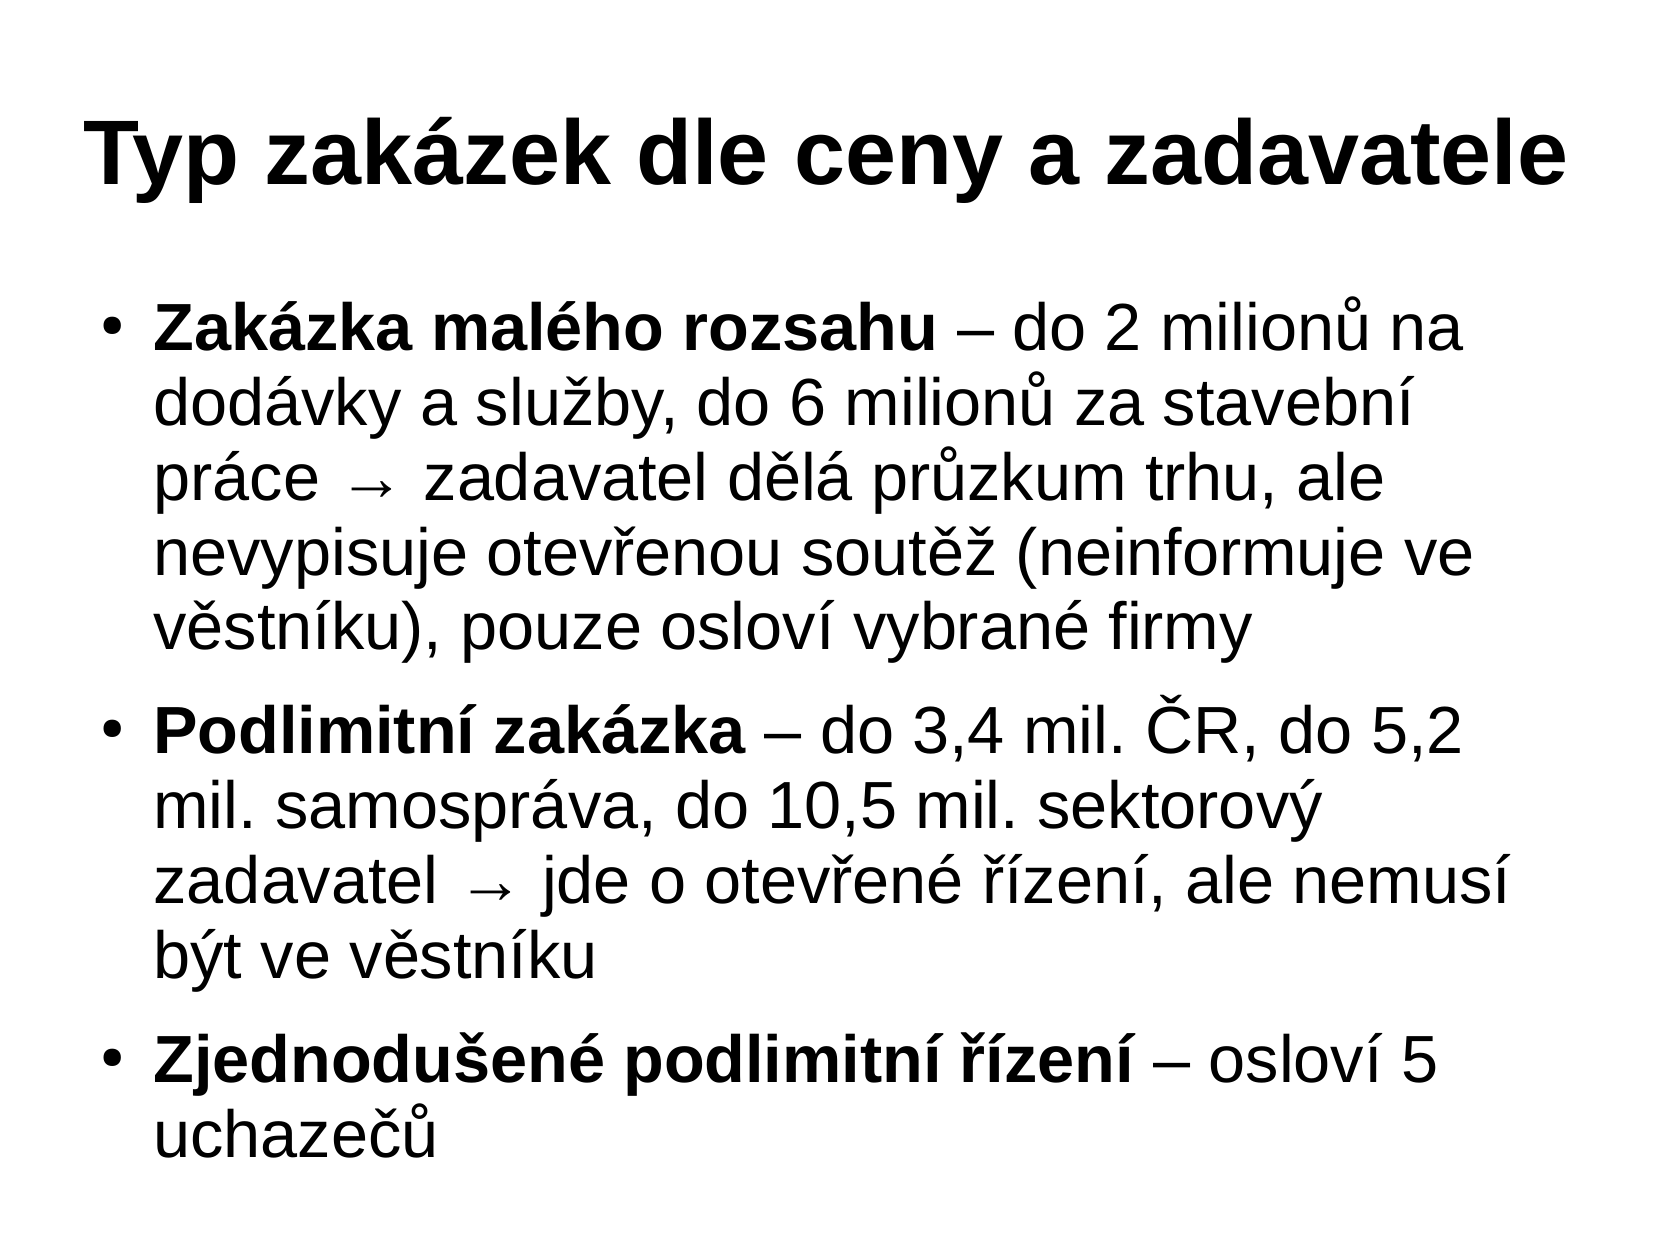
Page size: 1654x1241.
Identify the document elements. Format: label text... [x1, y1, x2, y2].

title Typ zakázek dle ceny a zadavatele [82, 49, 1571, 257]
list Zakázka malého rozsahu – do 2 milionů na dodávky a služby, do 6 milionů za stavební práce → zadavatel dělá průzkum trhu, ale nevypisuje otevřenou soutěž (neinformuje ve věstníku), pouze osloví vybrané firmy Podlimitní zakázka – do 3,4 mil. ČR, do 5,2 mil. samospráva, do 10,5 mil. sektorový zadavatel → jde o otevřené řízení, ale nemusí být ve věstníku Zjednodušené podlimitní řízení – osloví 5 uchazečů [82, 290, 1571, 1166]
